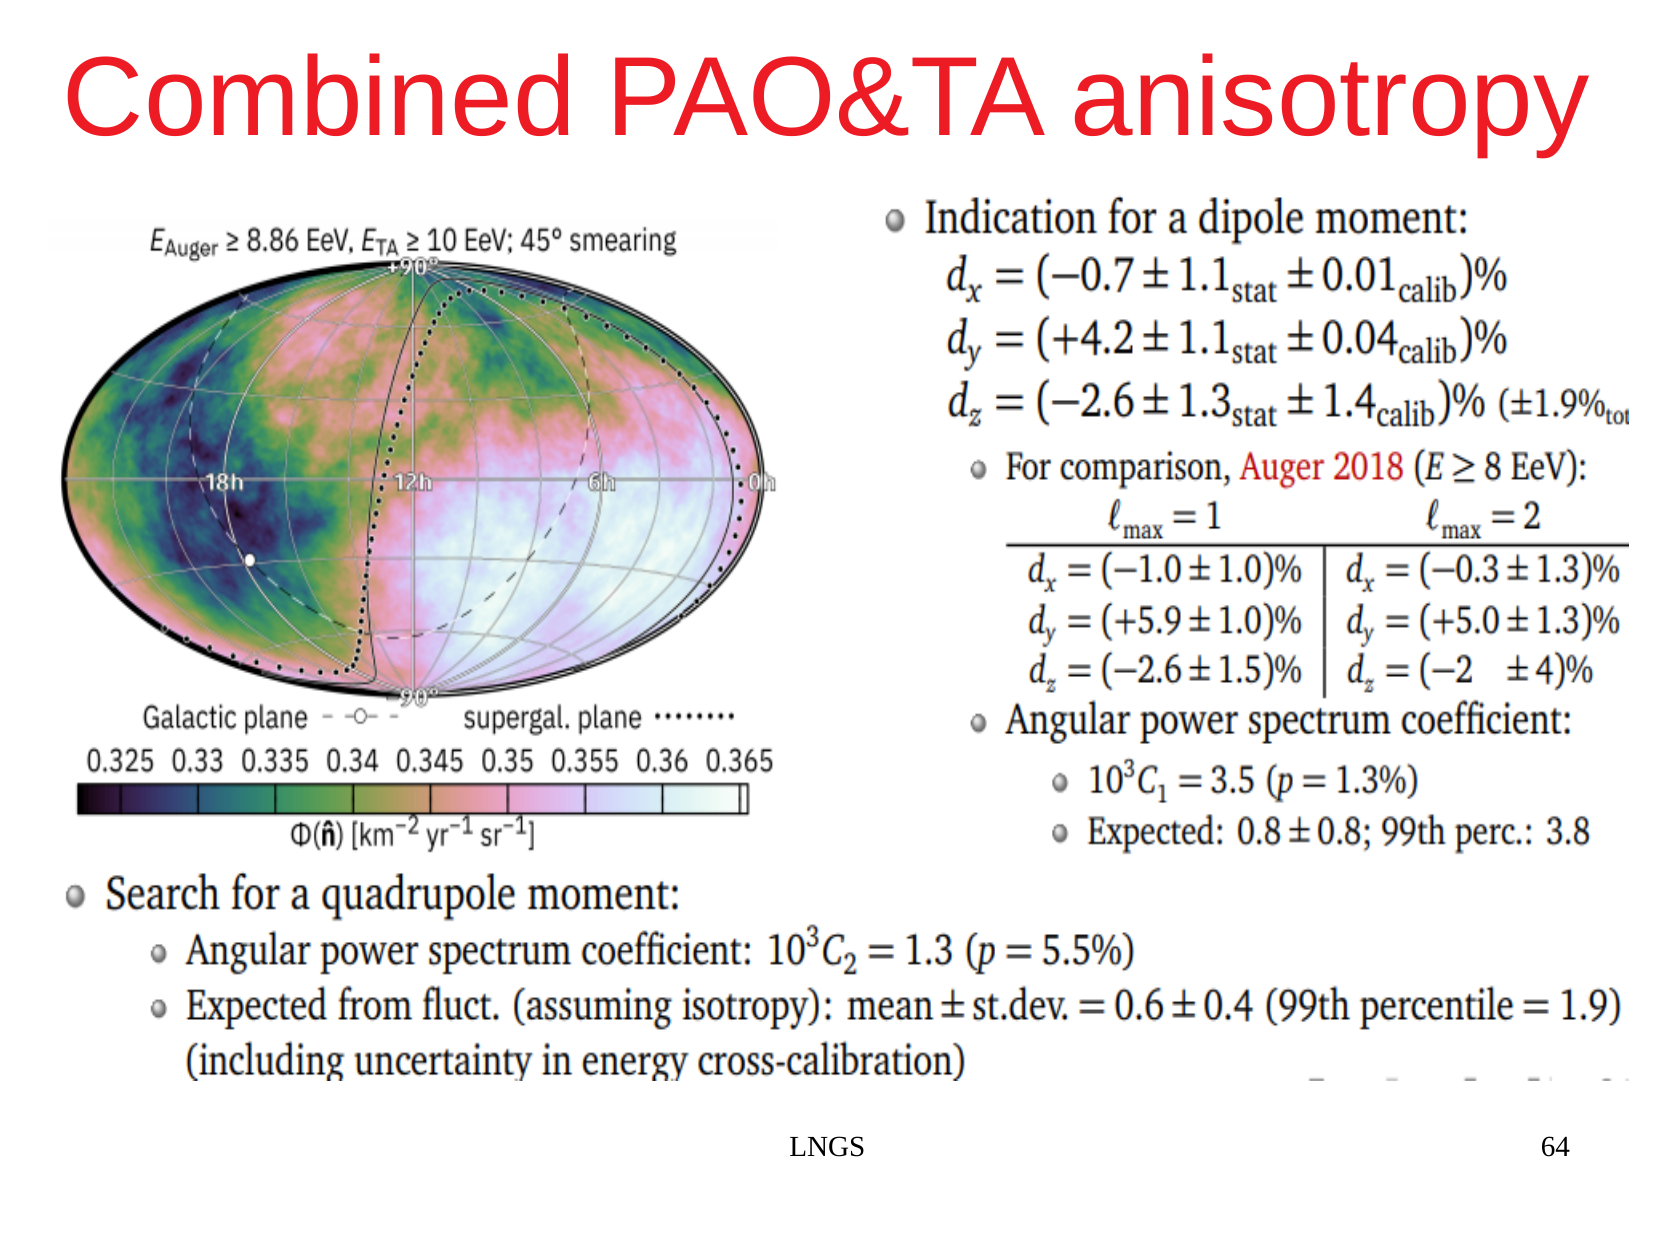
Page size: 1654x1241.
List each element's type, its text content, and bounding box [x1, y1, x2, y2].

picture [44, 194, 1629, 1081]
title Combined PAO&TA anisotropy [0, 27, 1653, 166]
